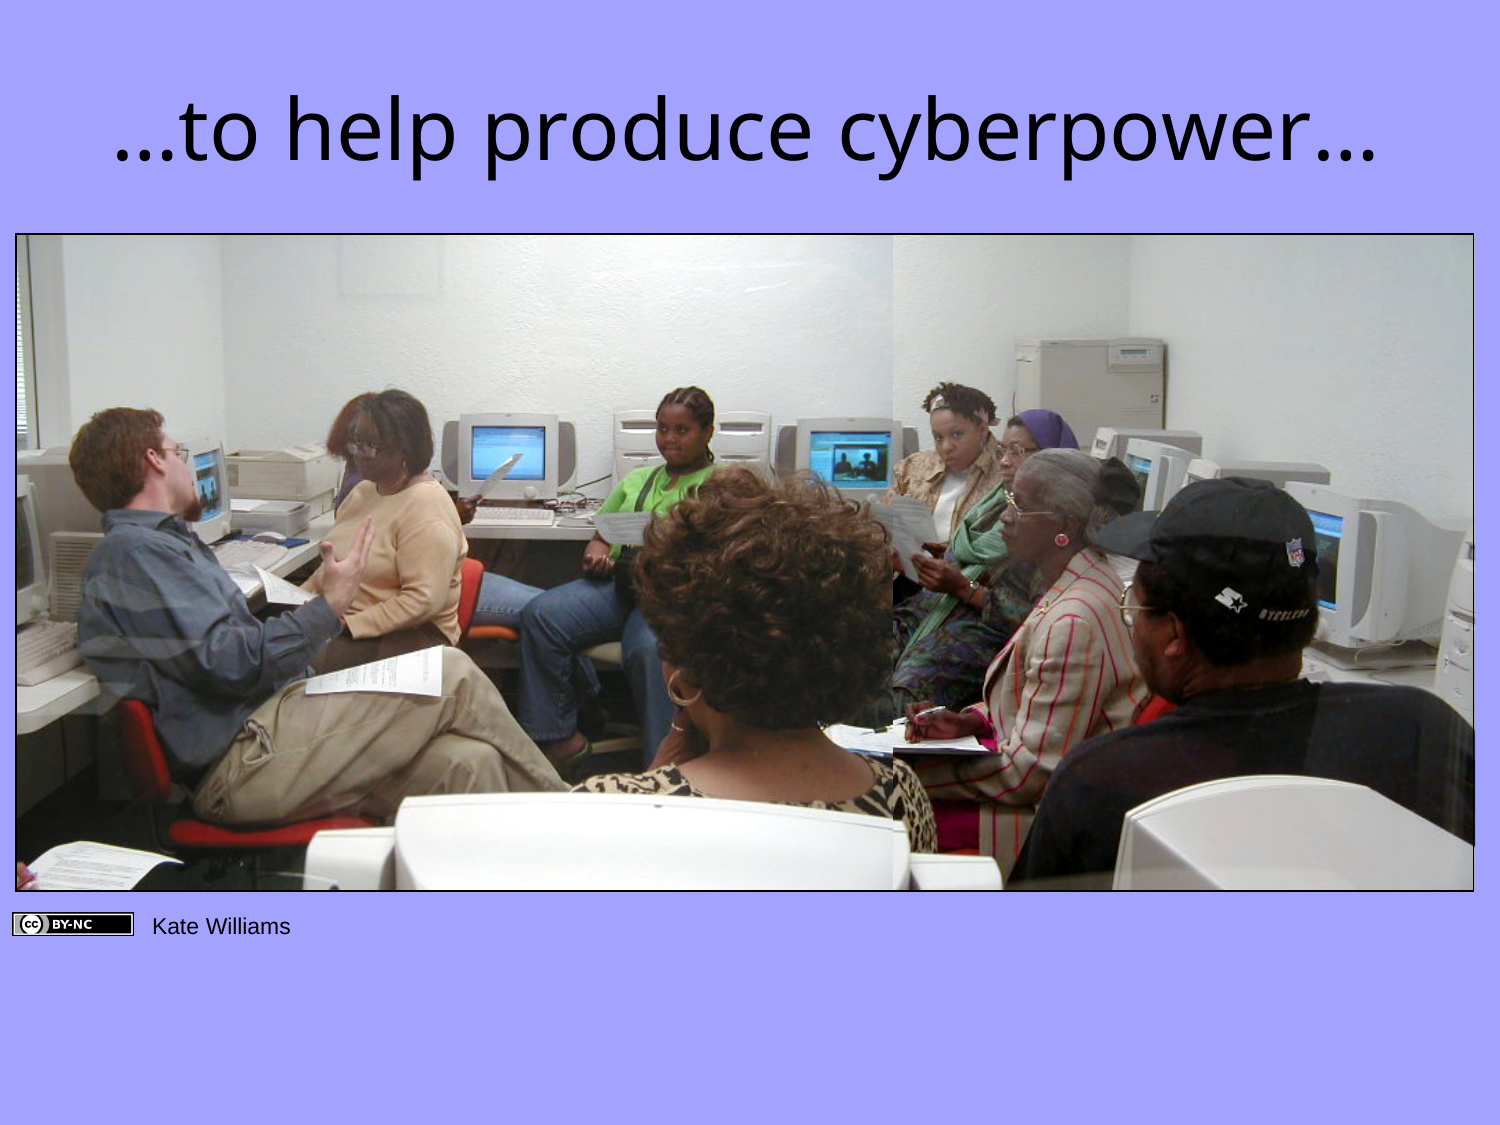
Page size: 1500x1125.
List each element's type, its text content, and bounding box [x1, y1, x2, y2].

picture [17, 235, 1473, 890]
text_box …to help produce cyberpower… [3, 32, 1489, 220]
picture [12, 912, 134, 936]
text_box Kate Williams [137, 899, 413, 950]
